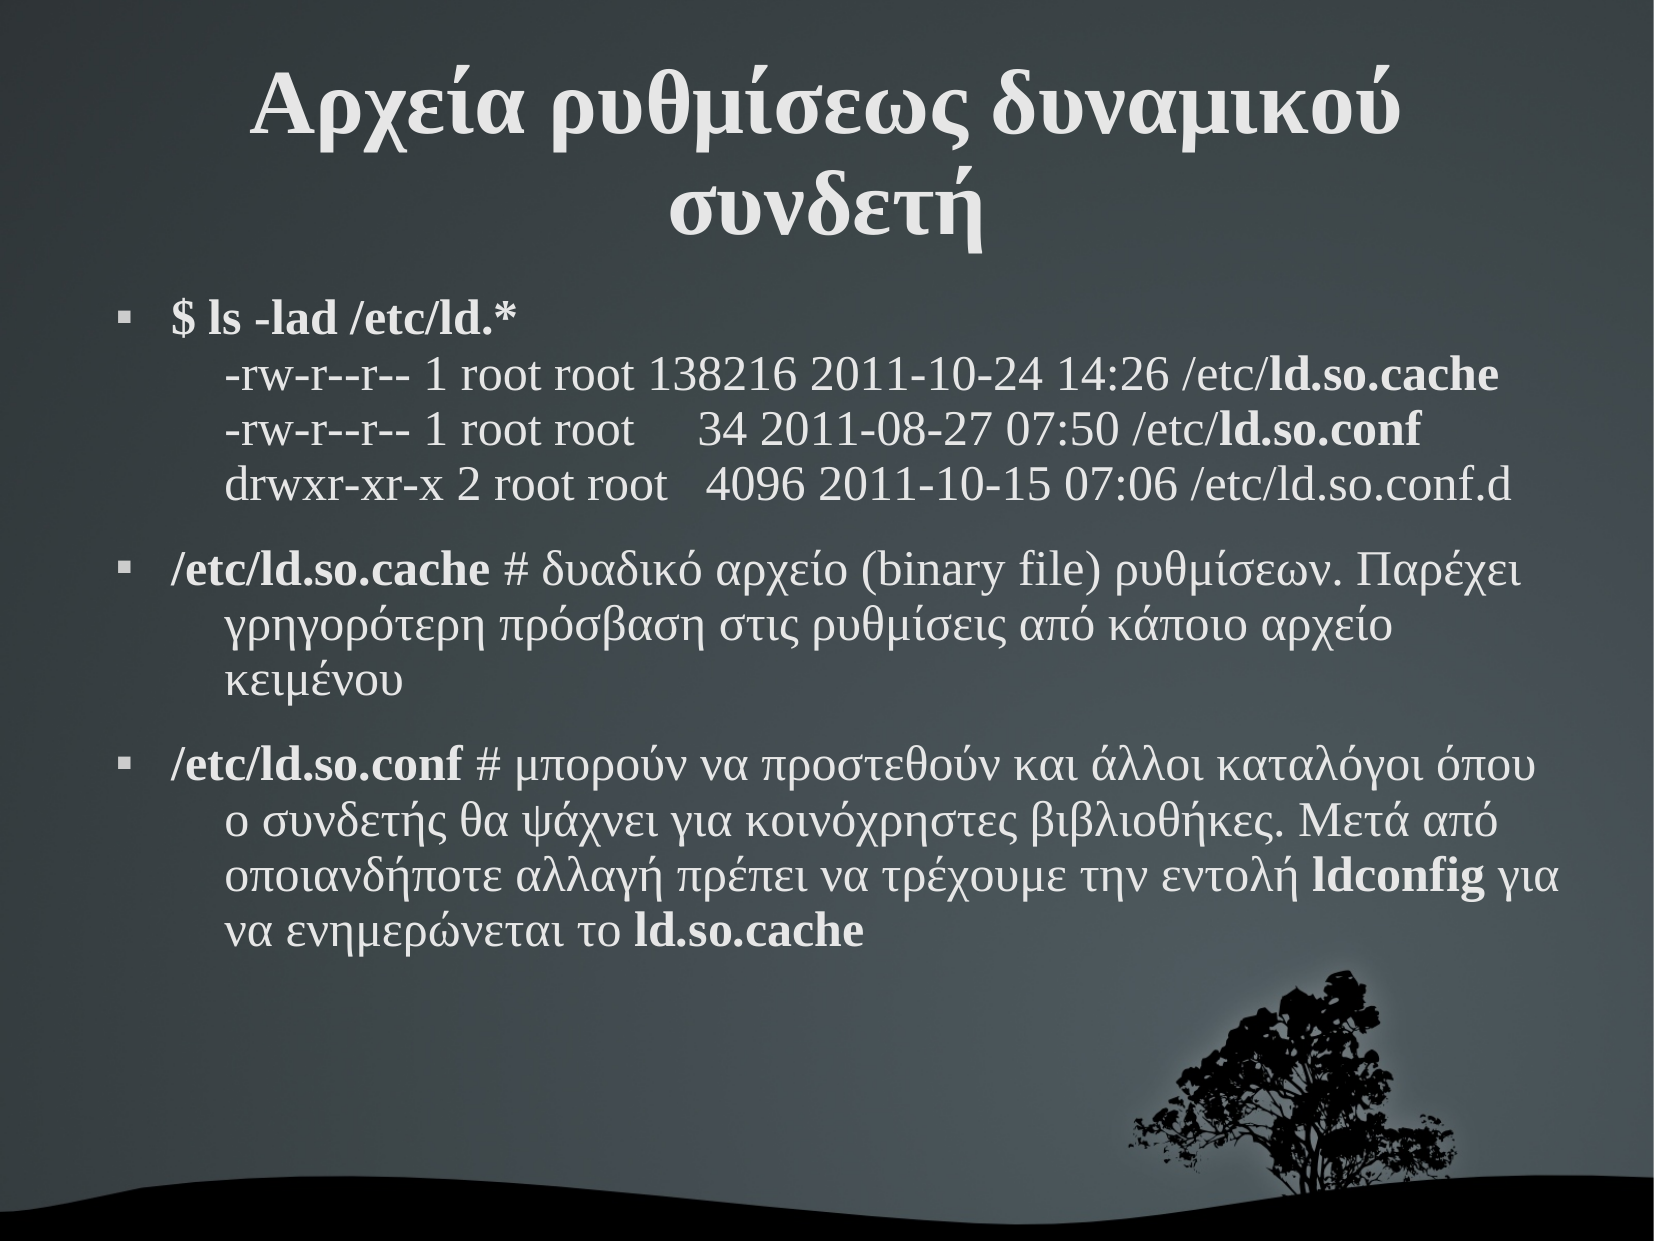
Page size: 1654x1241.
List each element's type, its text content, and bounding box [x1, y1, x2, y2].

title Αρχεία ρυθμίσεως δυναμικού συνδετή [82, 33, 1571, 273]
list $ ls -lad /etc/ld.* -rw-r--r-- 1 root root 138216 2011-10-24 14:26 /etc/ld.so.cache -rw-r--r-- 1 root root 34 2011-08-27 07:50 /etc/ld.so.conf drwxr-xr-x 2 root root 4096 2011-10-15 07:06 /etc/ld.so.conf.d /etc/ld.so.cache # δυαδικό αρχείο (binary file) ρυθμίσεων. Παρέχει γρηγορότερη πρόσβαση στις ρυθμίσεις από κάποιο αρχείο κειμένου /etc/ld.so.conf # μπορούν να προστεθούν και άλλοι καταλόγοι όπου ο συνδετής θα ψάχνει για κοινόχρηστες βιβλιοθήκες. Μετά από οποιανδήποτε αλλαγή πρέπει να τρέχουμε την εντολή ldconfig για να ενημερώνεται το ld.so.cache [82, 290, 1571, 1109]
picture [0, 0, 1654, 1241]
